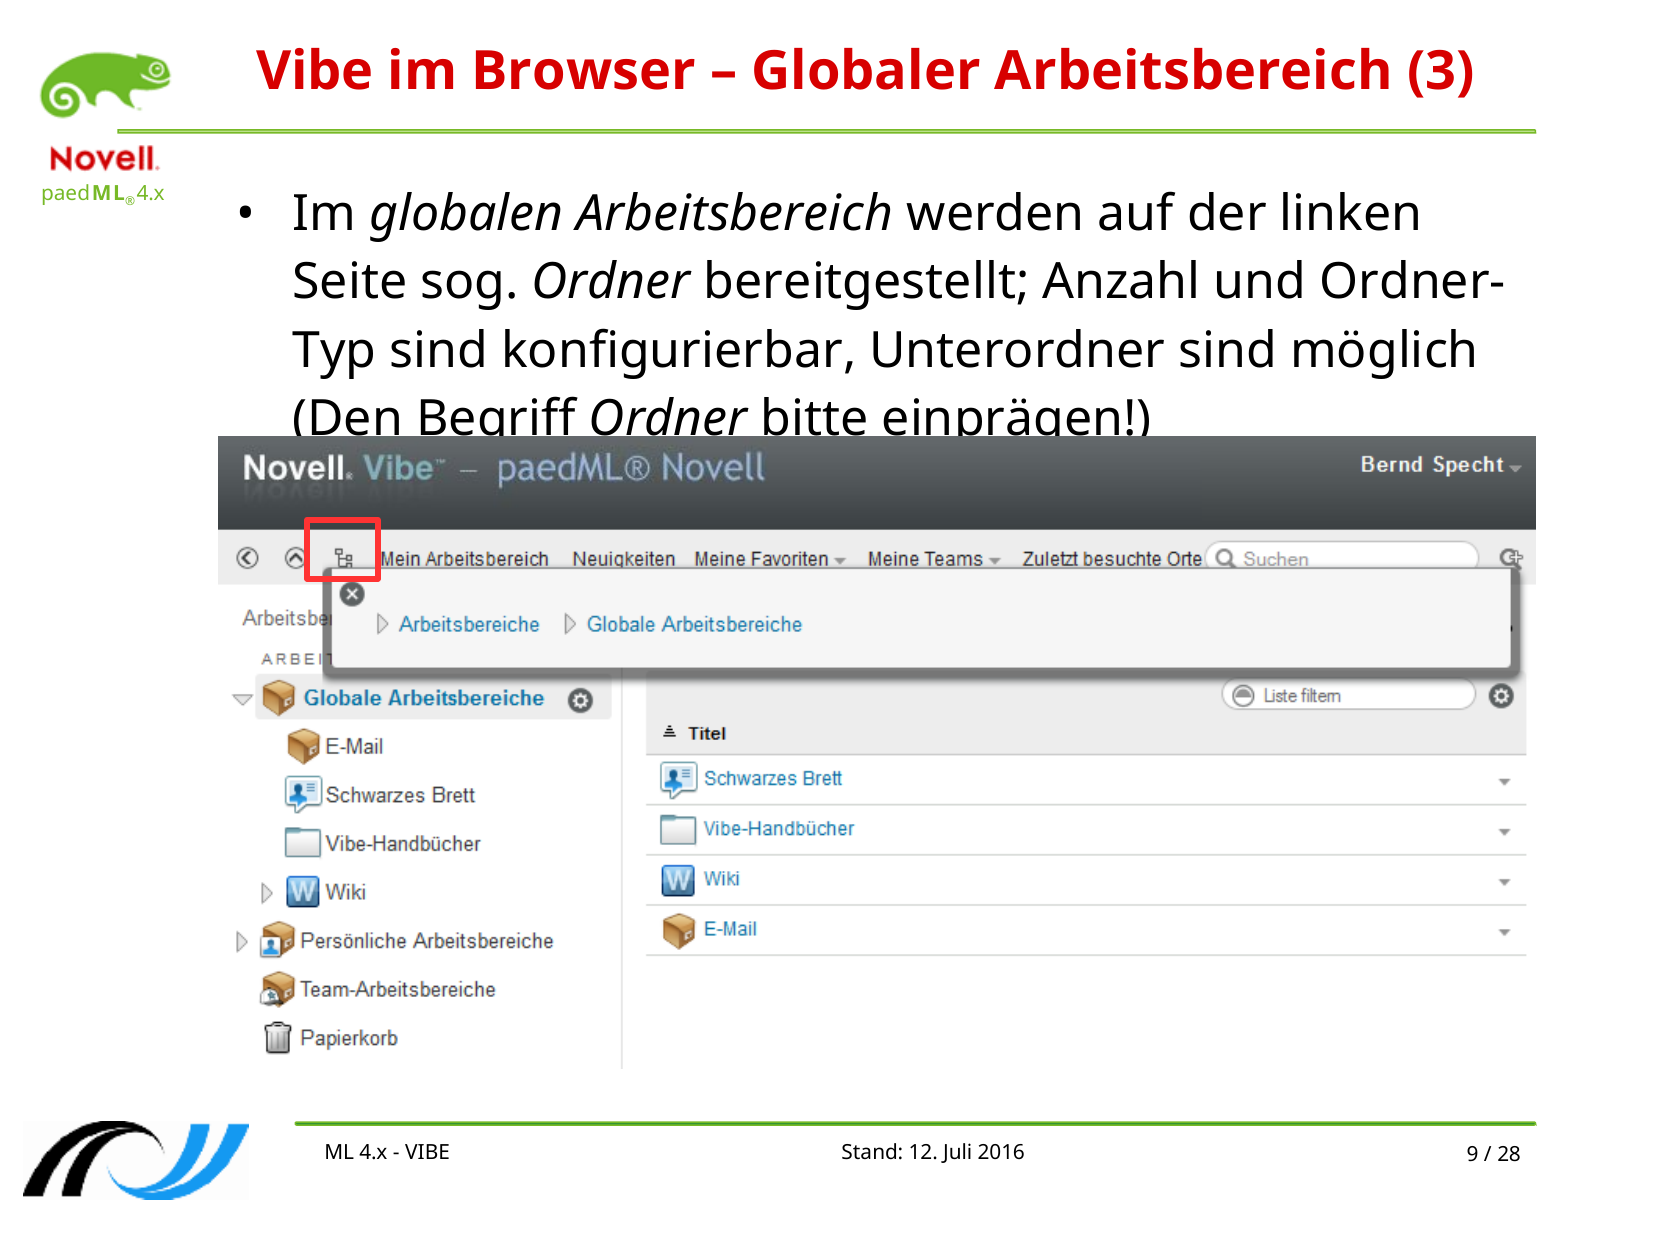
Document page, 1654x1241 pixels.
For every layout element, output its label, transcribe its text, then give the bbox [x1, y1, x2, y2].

picture [26, 35, 184, 193]
text_box [307, 519, 378, 579]
title Vibe im Browser – Globaler Arbeitsbereich (3) [256, 7, 1530, 130]
picture [23, 1121, 249, 1200]
picture [218, 436, 1536, 1069]
list Im globalen Arbeitsbereich werden auf der linken Seite sog. Ordner bereitgestellt; Anzahl und Ordner-Typ sind konfigurierbar, Unterordner sind möglich (Den Begriff Ordner bitte einprägen!) [236, 177, 1536, 436]
